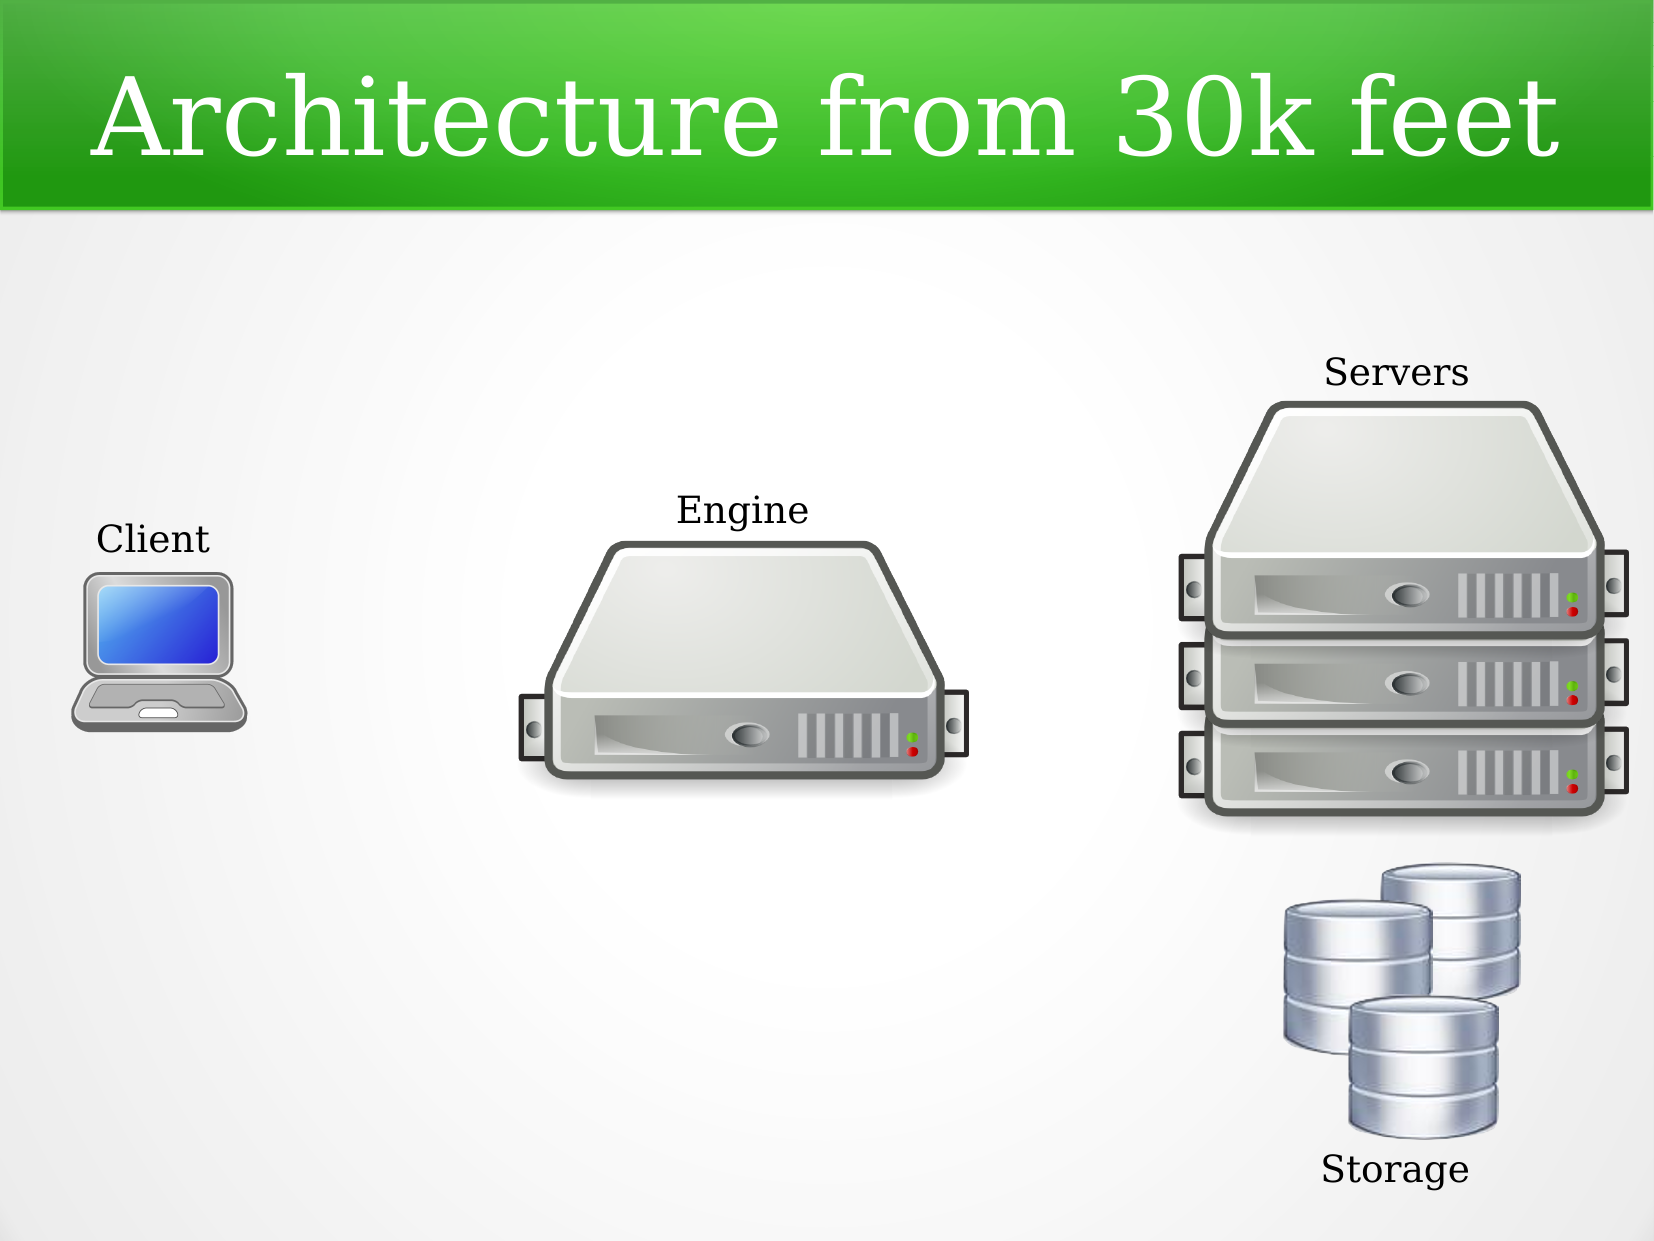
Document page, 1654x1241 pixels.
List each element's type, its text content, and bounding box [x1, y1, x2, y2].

text_box Engine [661, 481, 826, 541]
picture [1170, 327, 1640, 1156]
title Architecture from 30k feet [82, 47, 1571, 189]
picture [49, 544, 271, 766]
text_box Storage [1305, 1140, 1486, 1199]
text_box Servers [1308, 343, 1486, 402]
text_box Client [81, 510, 226, 569]
picture [510, 467, 980, 937]
